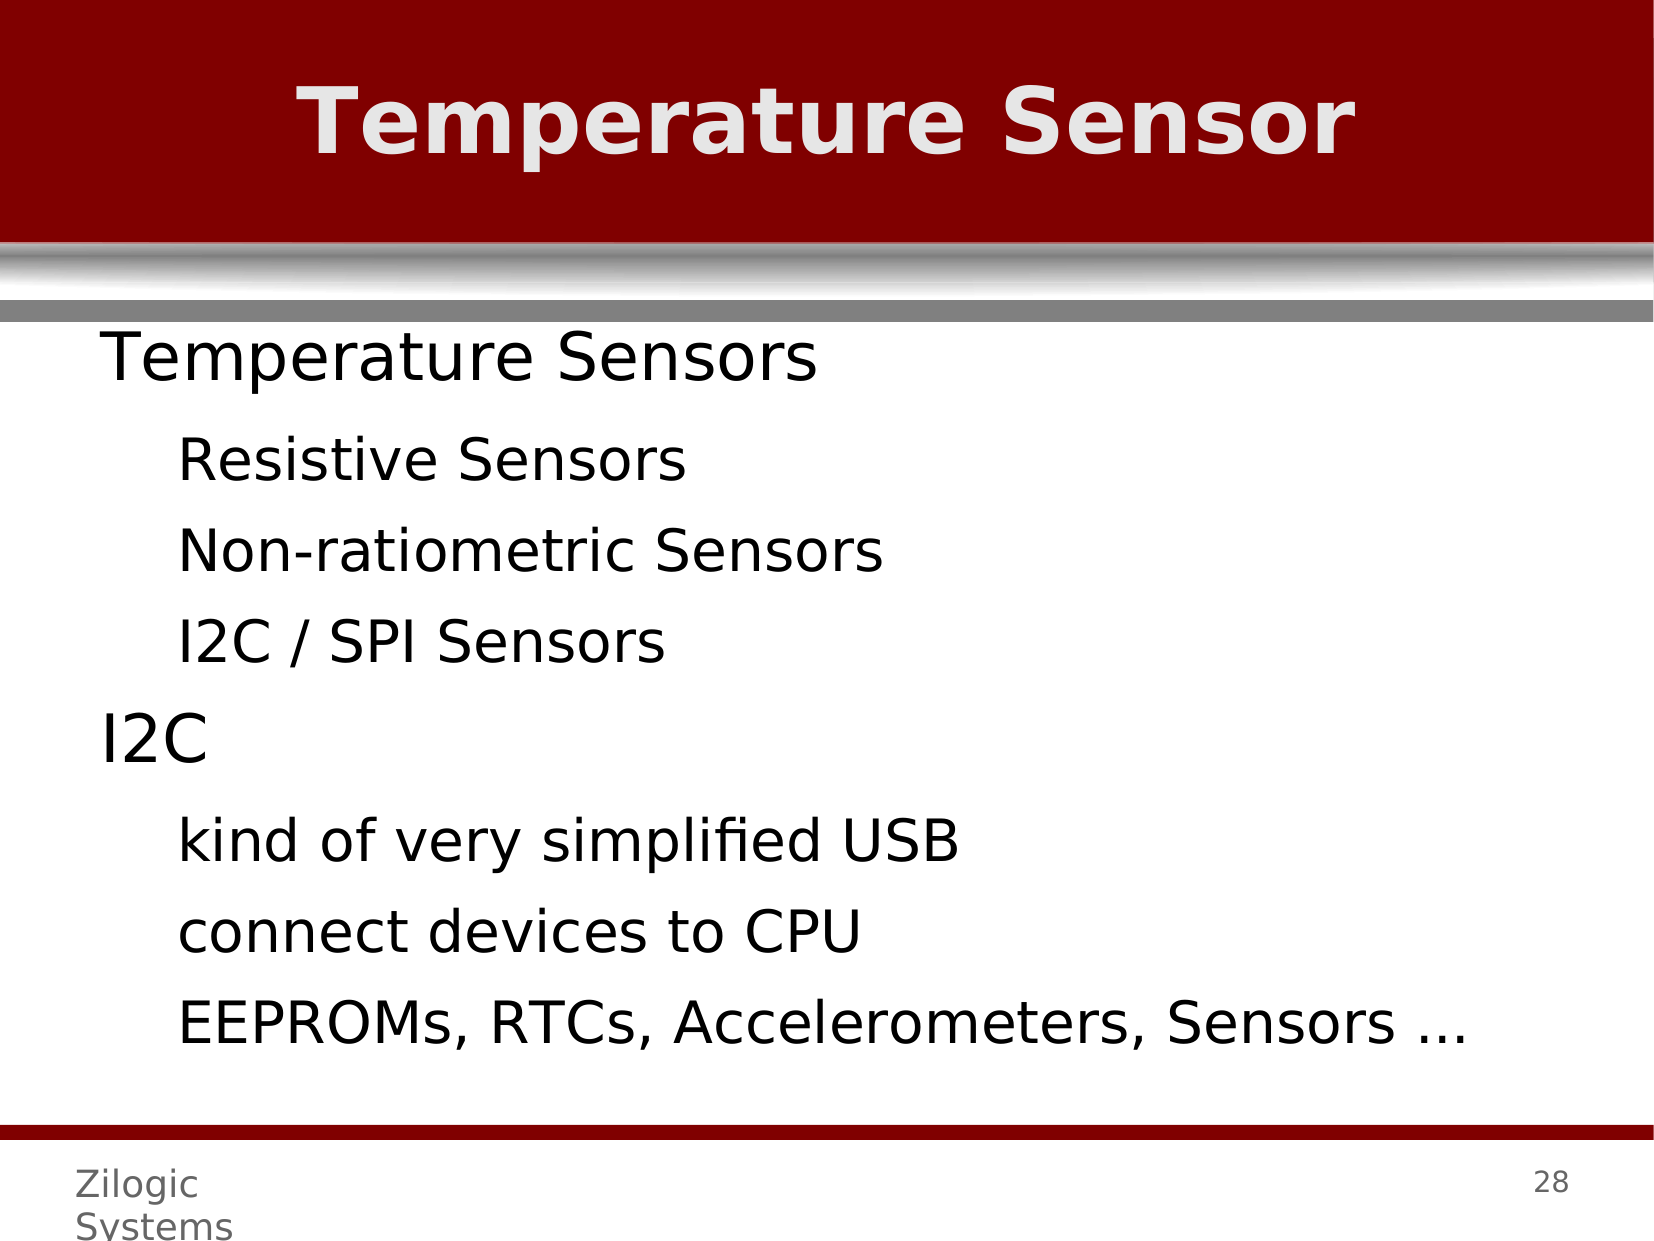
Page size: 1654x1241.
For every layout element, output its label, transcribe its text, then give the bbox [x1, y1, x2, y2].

title Temperature Sensor [82, 18, 1571, 226]
list Temperature Sensors Resistive Sensors Non-ratiometric Sensors I2C / SPI Sensors I2C kind of very simplified USB connect devices to CPU EEPROMs, RTCs, Accelerometers, Sensors ... [82, 318, 1571, 1109]
